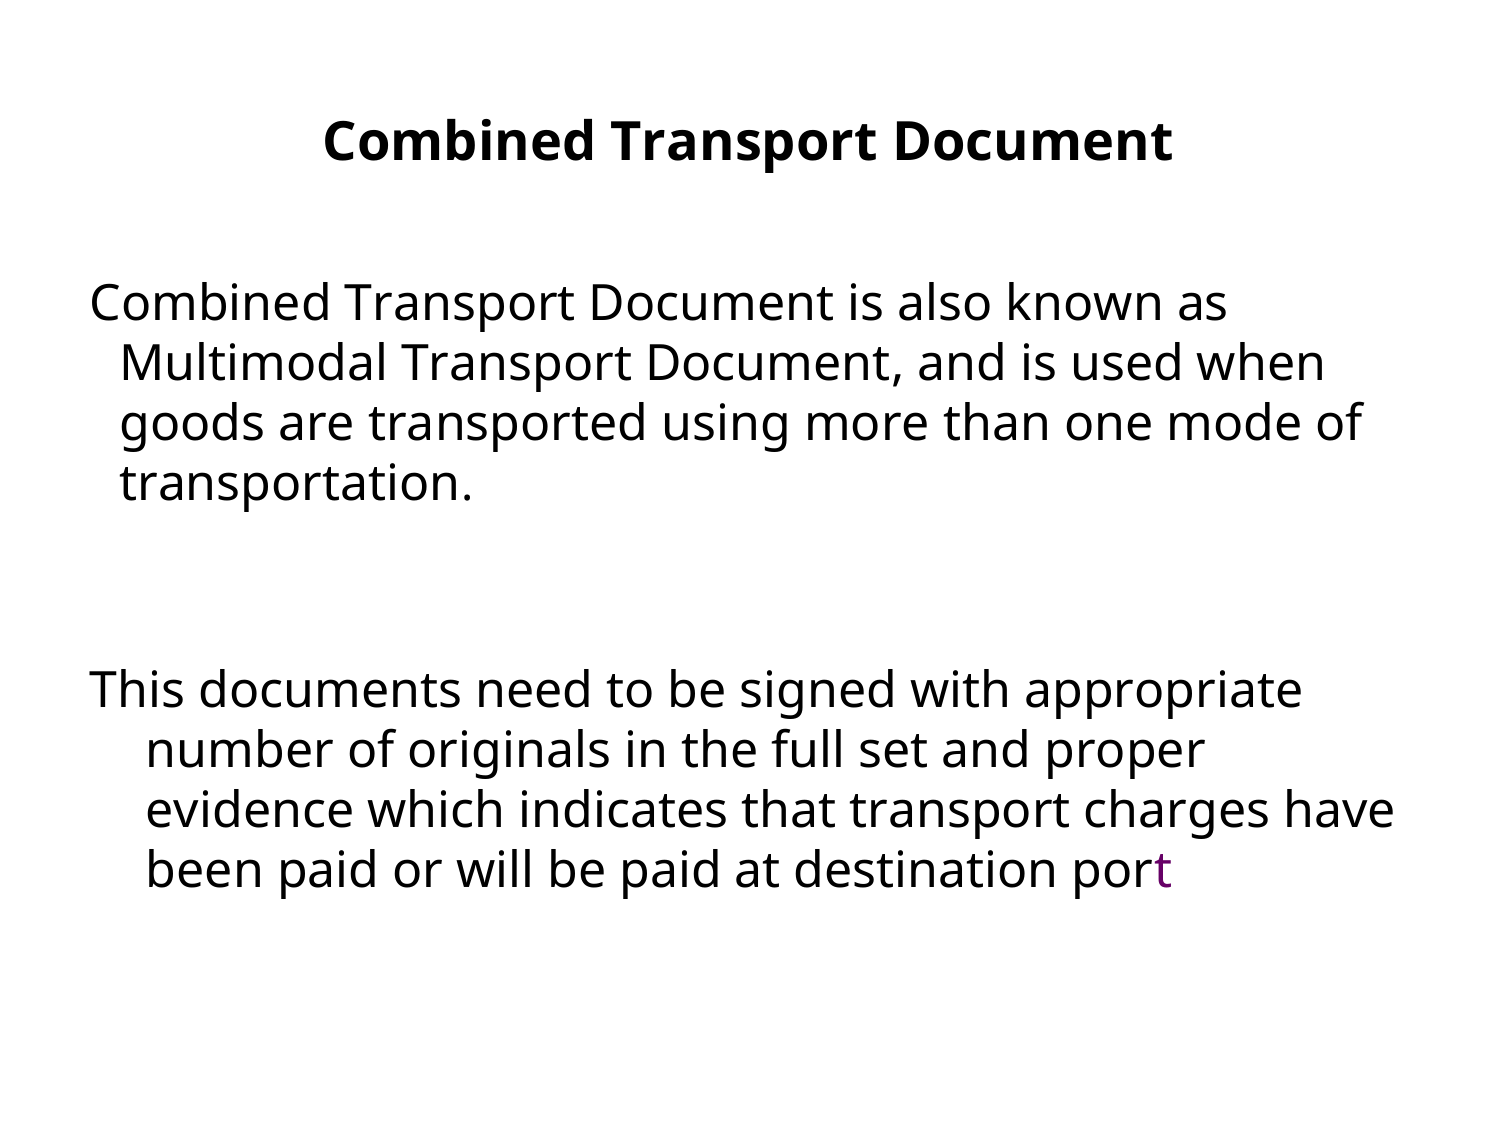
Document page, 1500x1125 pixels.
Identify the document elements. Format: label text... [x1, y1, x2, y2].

title Combined Combined Transport Document Document [75, 45, 1425, 233]
list This documents need to be signed with appropriate number of originals in the full set and proper evidence which indicates that transport charges have been paid or will be paid at destination port [75, 650, 1425, 1005]
list Combined Transport Document is also known as Multimodal Transport Document, and is used when goods are transported using more than one mode of transportation. [75, 262, 1425, 617]
